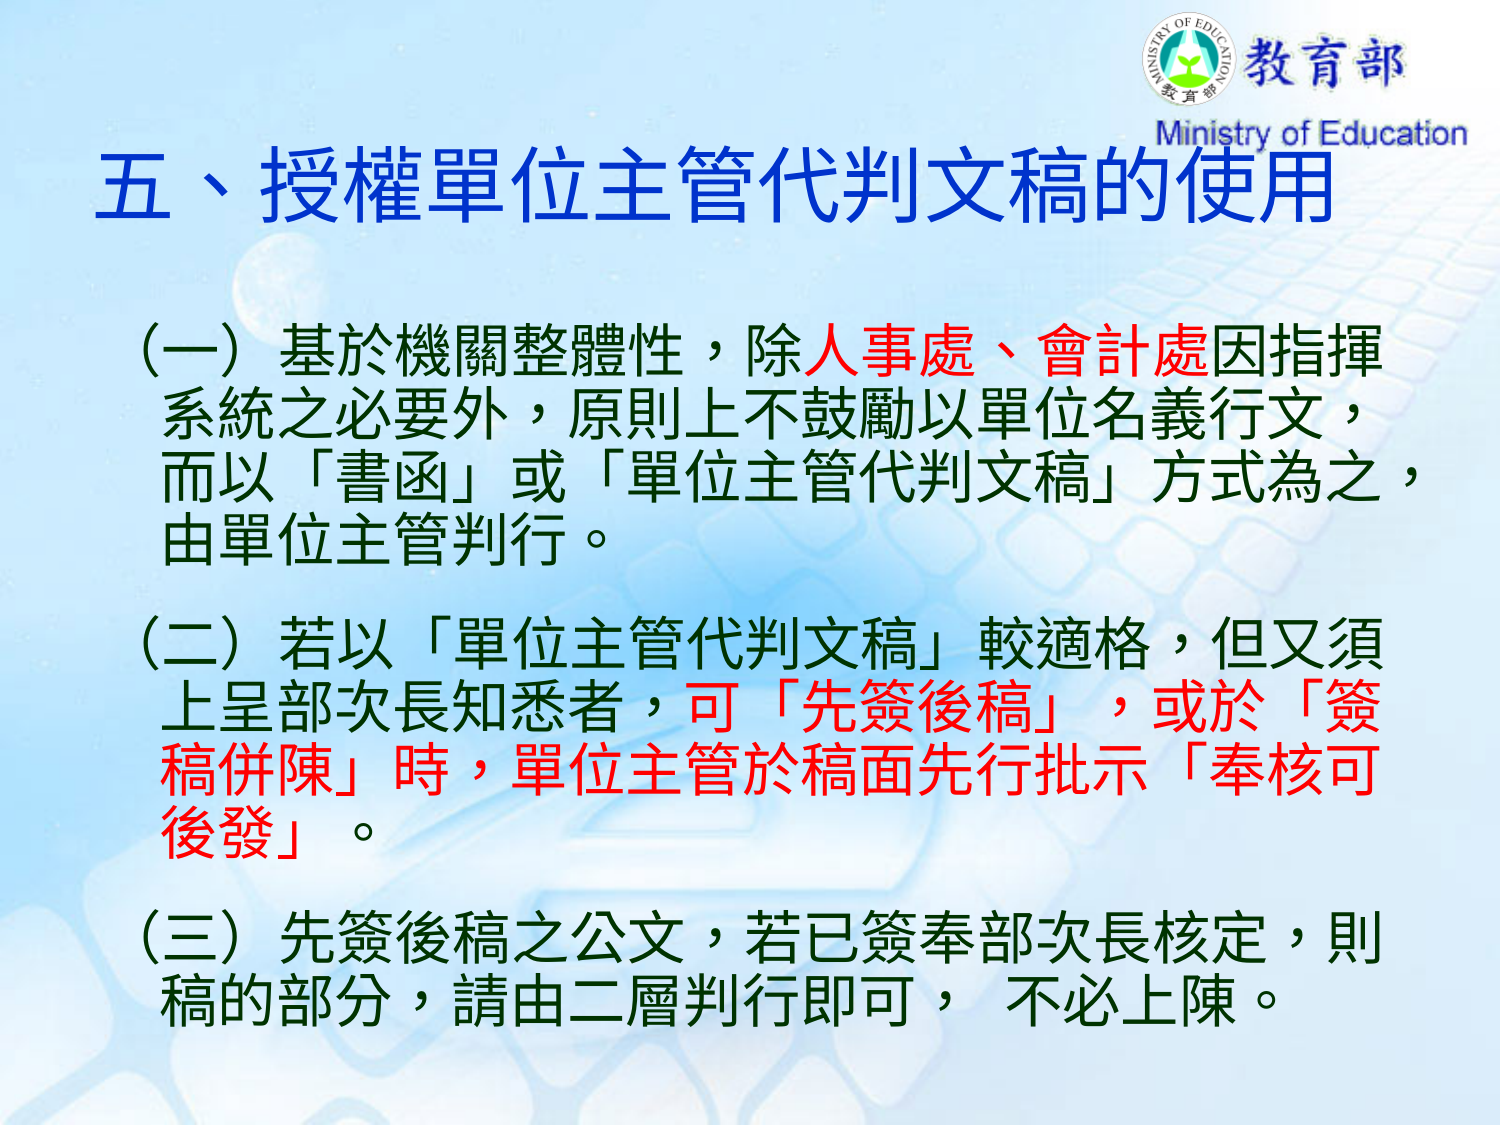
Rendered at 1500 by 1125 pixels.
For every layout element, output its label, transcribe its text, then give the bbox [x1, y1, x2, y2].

text_box 五、授權單位主管代判文稿的使用 [77, 137, 1388, 320]
text_box [1012, 50, 1463, 126]
list [50, 99, 1263, 526]
text_box （一）基於機關整體性，除人事處、會計處因指揮系統之必要外，原則上不鼓勵以單位名義行文，而以「書函」或「單位主管代判文稿」方式為之，由單位主管判行。 （二）若以「單位主管代判文稿」較適格，但又須上呈部次長知悉者，可「先簽後稿」，或於「簽稿併陳」時，單位主管於稿面先行批示「奉核可後發」。 （三）先簽後稿之公文，若已簽奉部次長核定，則稿的部分，請由二層判行即可， 不必上陳。 [88, 314, 1401, 1064]
